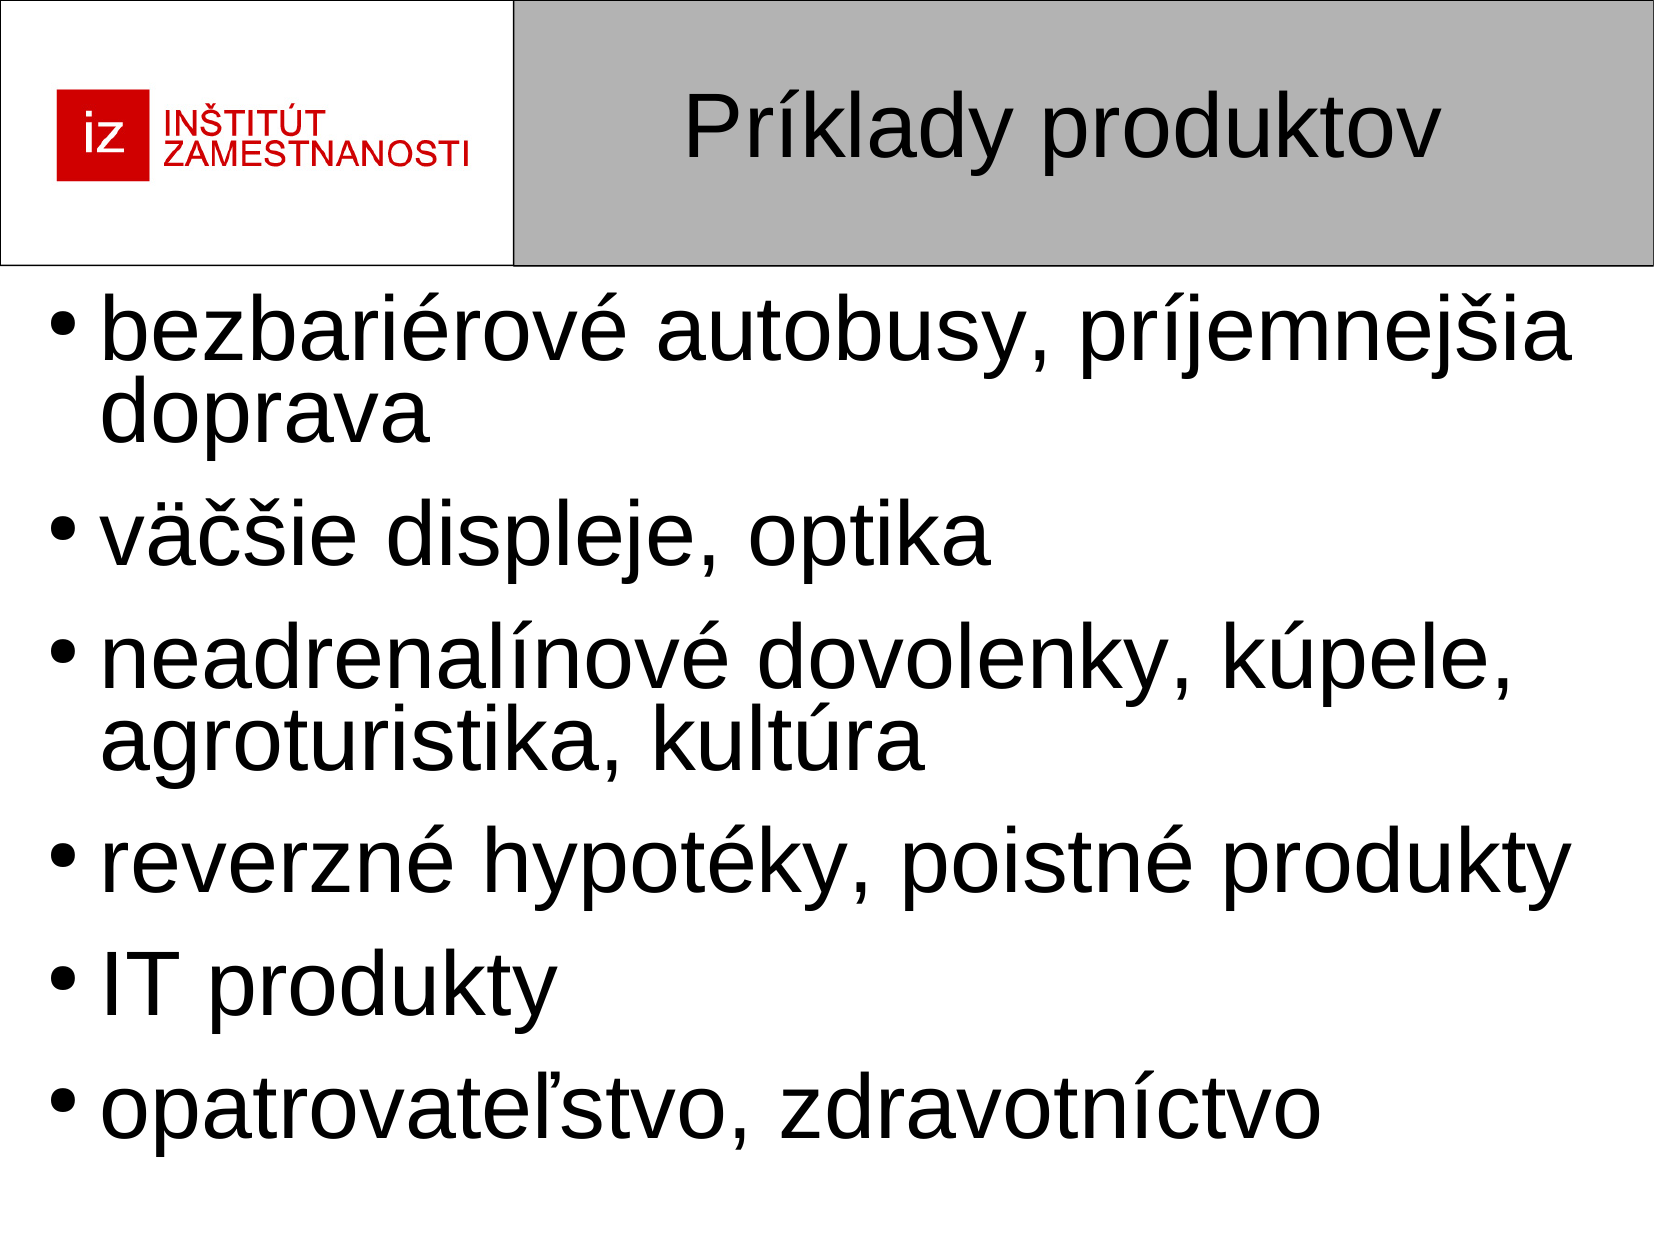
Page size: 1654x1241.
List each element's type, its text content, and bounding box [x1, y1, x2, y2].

picture [5, 8, 512, 257]
title Príklady produktov [561, 29, 1565, 237]
list bezbariérové autobusy, príjemnejšia doprava väčšie displeje, optika neadrenalínové dovolenky, kúpele, agroturistika, kultúra reverzné hypotéky, poistné produkty IT produkty opatrovateľstvo, zdravotníctvo [29, 295, 1595, 1221]
